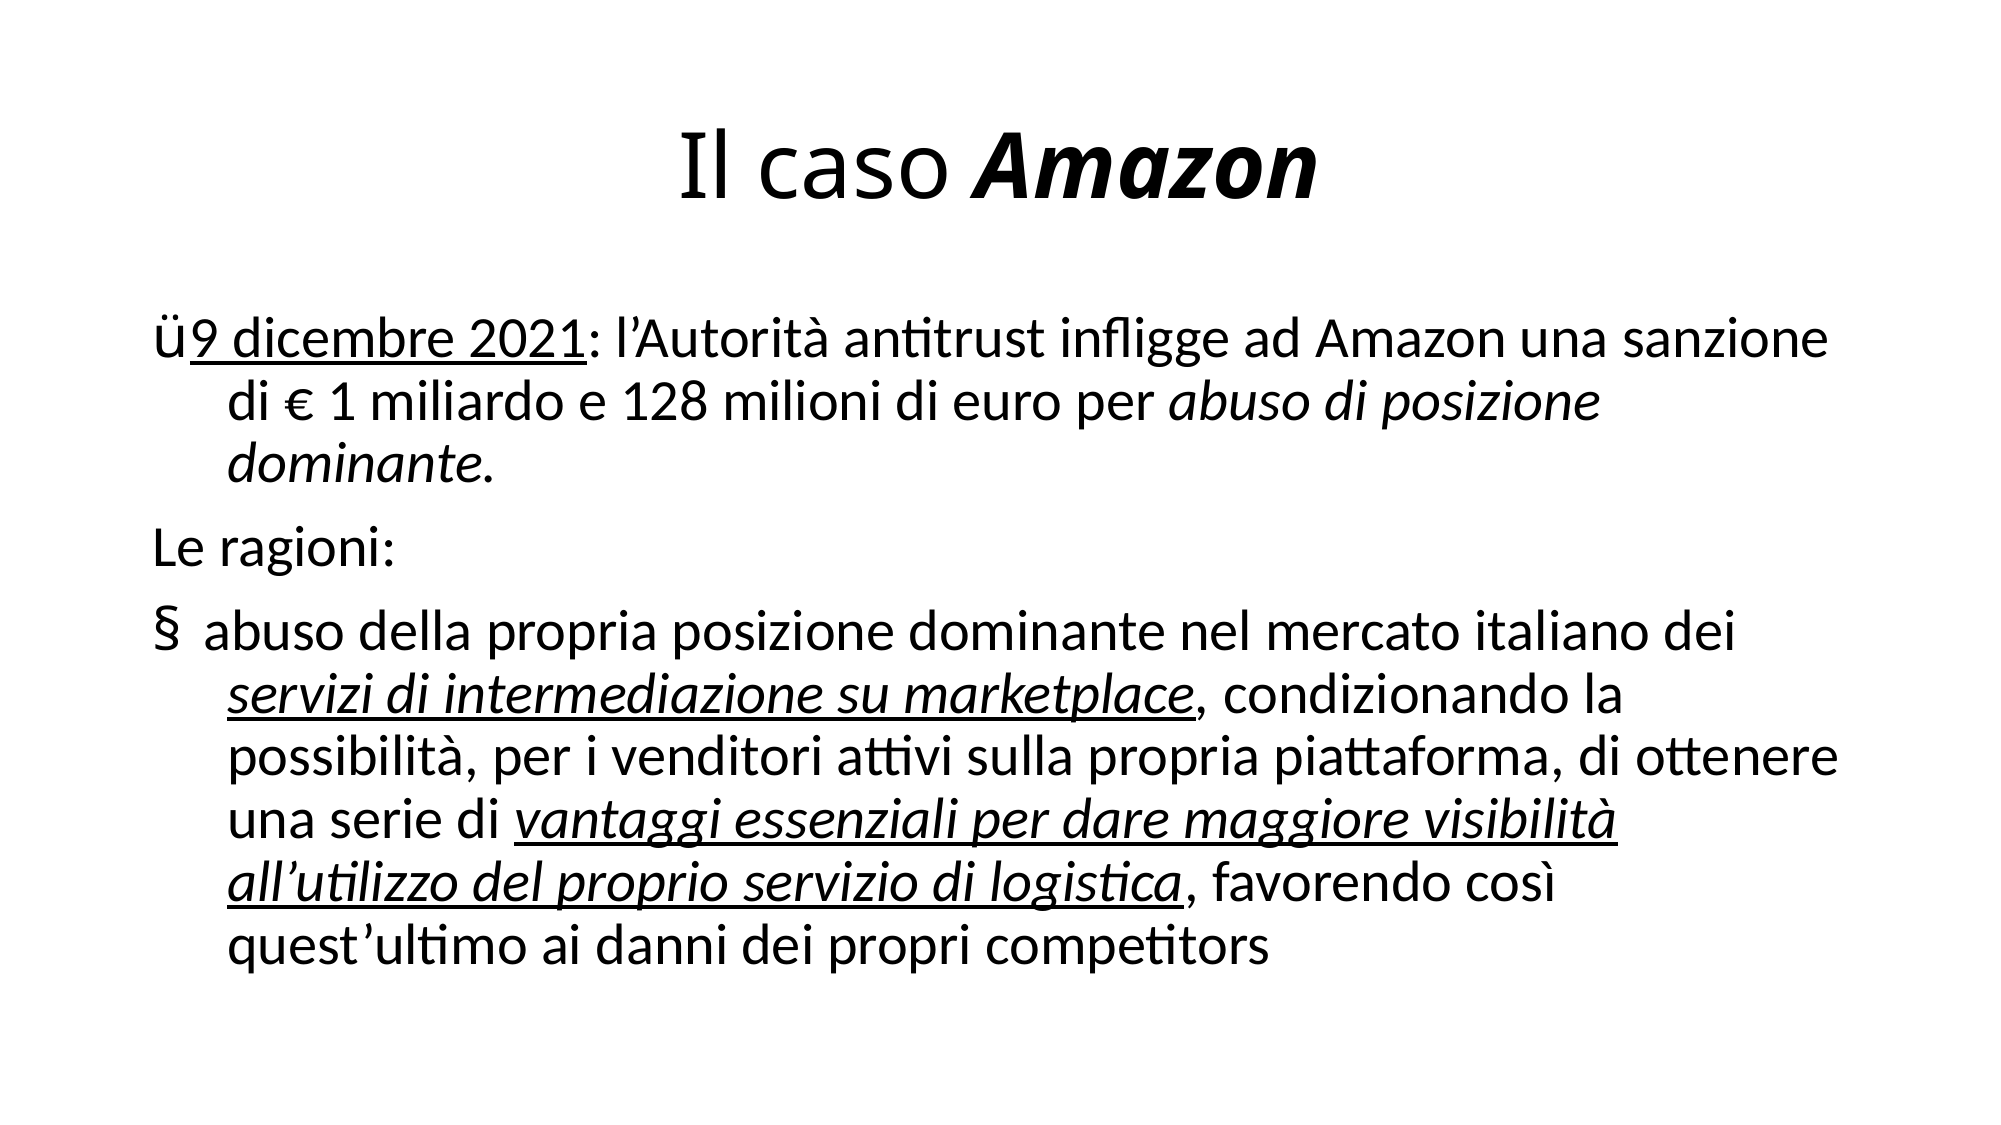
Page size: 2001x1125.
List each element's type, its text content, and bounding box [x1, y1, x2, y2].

title Il caso Amazon [137, 59, 1863, 278]
list 9 dicembre 2021: l’Autorità antitrust infligge ad Amazon una sanzione di € 1 miliardo e 128 milioni di euro per abuso di posizione dominante. Le ragioni: abuso della propria posizione dominante nel mercato italiano dei servizi di intermediazione su marketplace, condizionando la possibilità, per i venditori attivi sulla propria piattaforma, di ottenere una serie di vantaggi essenziali per dare maggiore visibilità all’utilizzo del proprio servizio di logistica, favorendo così quest’ultimo ai danni dei propri competitors [137, 299, 1863, 1014]
